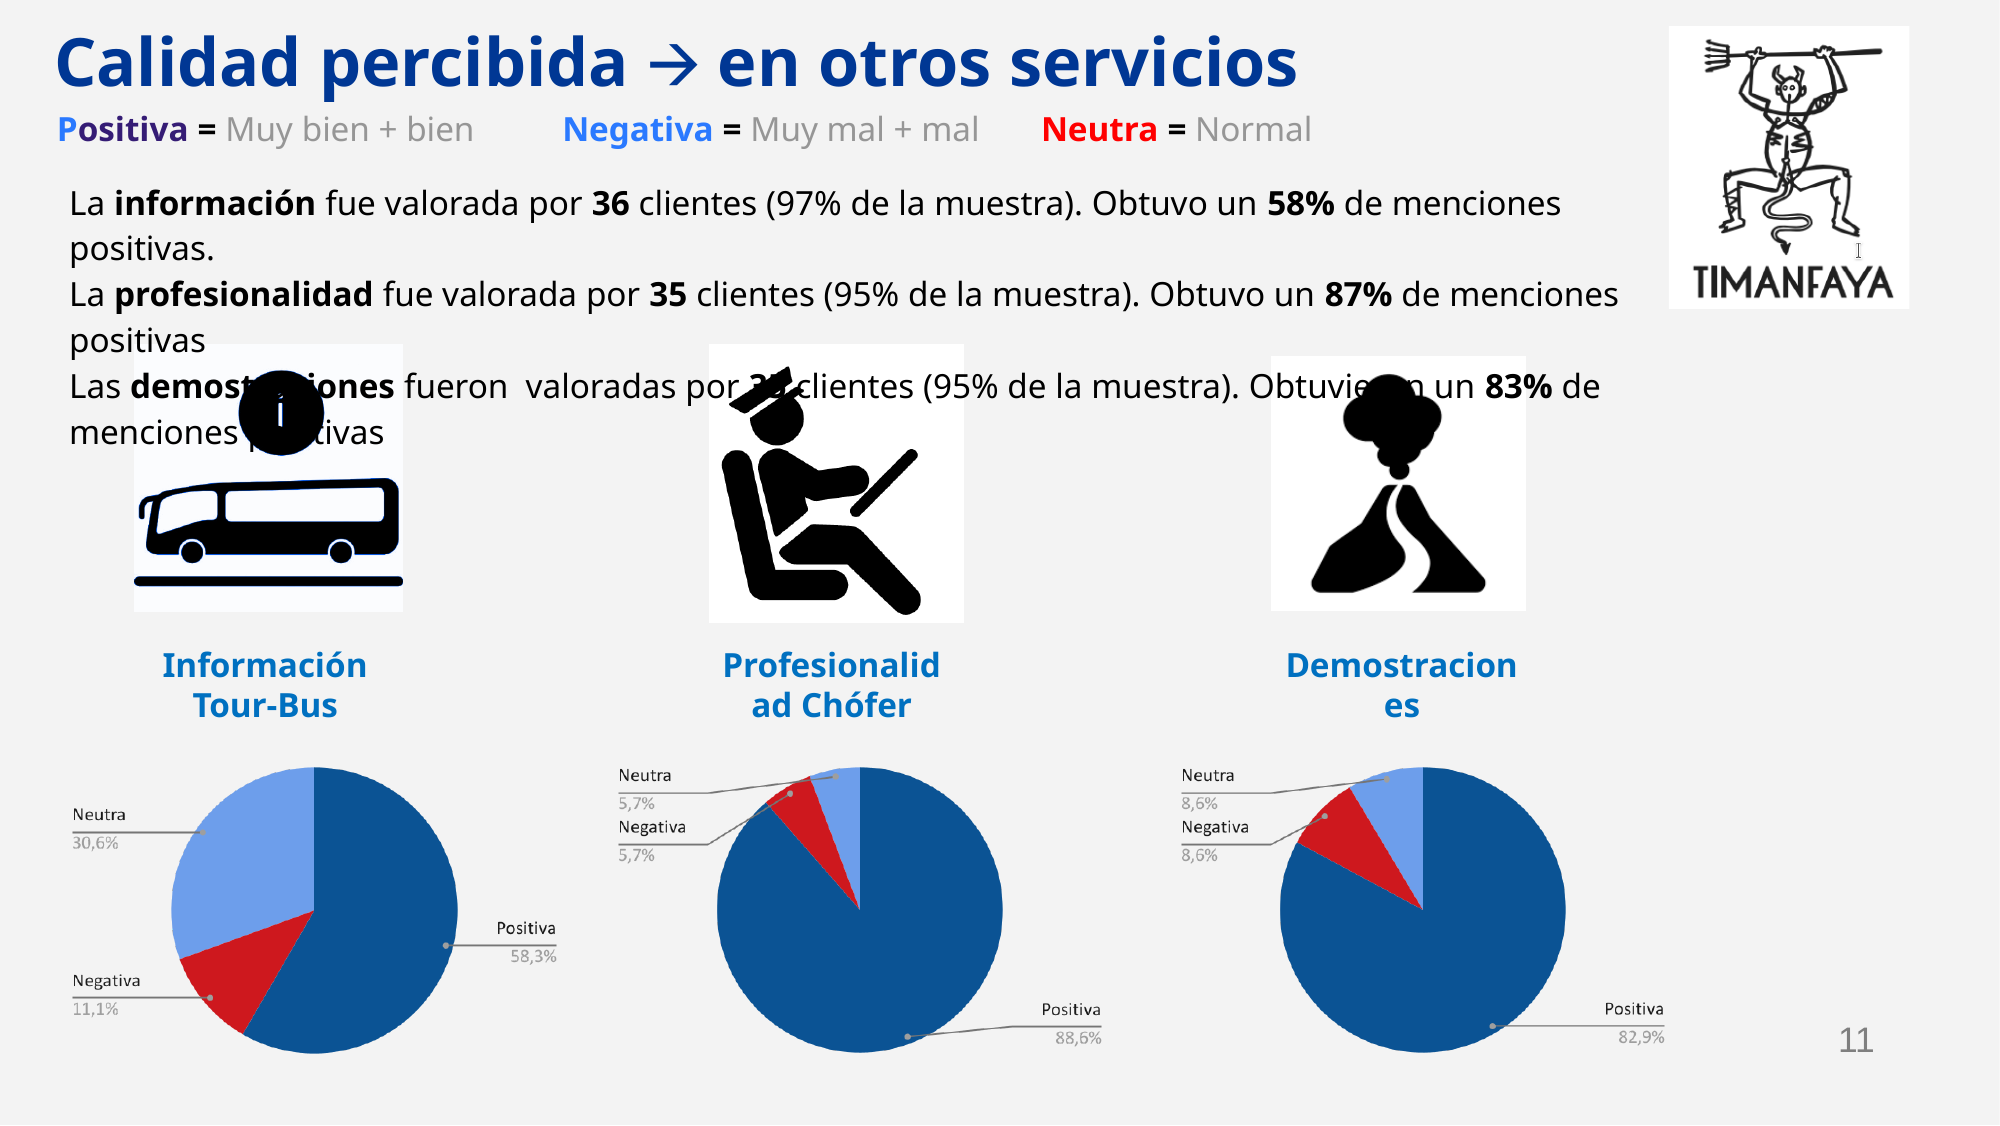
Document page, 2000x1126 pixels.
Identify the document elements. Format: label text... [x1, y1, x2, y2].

text_box Calidad percibida 🡪 en otros servicios [54, 0, 1374, 120]
picture [602, 751, 1117, 1069]
text_box Positiva = Muy bien + bien Negativa = Muy mal + mal Neutra = Normal [56, 100, 1402, 157]
picture [1165, 751, 1680, 1069]
picture [709, 344, 964, 623]
picture [56, 751, 572, 1069]
text_box Información Tour-Bus [134, 636, 396, 733]
picture [176, 344, 184, 350]
text_box Profesionalidad Chófer [703, 636, 961, 733]
picture [1668, 26, 1910, 309]
picture [134, 344, 403, 612]
picture [958, 377, 964, 384]
picture [1271, 356, 1526, 611]
text_box Demostraciones [1268, 636, 1536, 733]
slide_number <number> [1680, 1008, 1894, 1069]
picture [137, 384, 144, 394]
text_box La información fue valorada por 36 clientes (97% de la muestra). Obtuvo un 58% de menciones positivas. La profesionalidad fue valorada por 35 clientes (95% de la muestra). Obtuvo un 87% de menciones positivas Las demostraciones fueron valoradas por 35 clientes (95% de la muestra). Obtuvieron un 83% de menciones positivas [54, 160, 1669, 315]
picture [710, 382, 720, 396]
